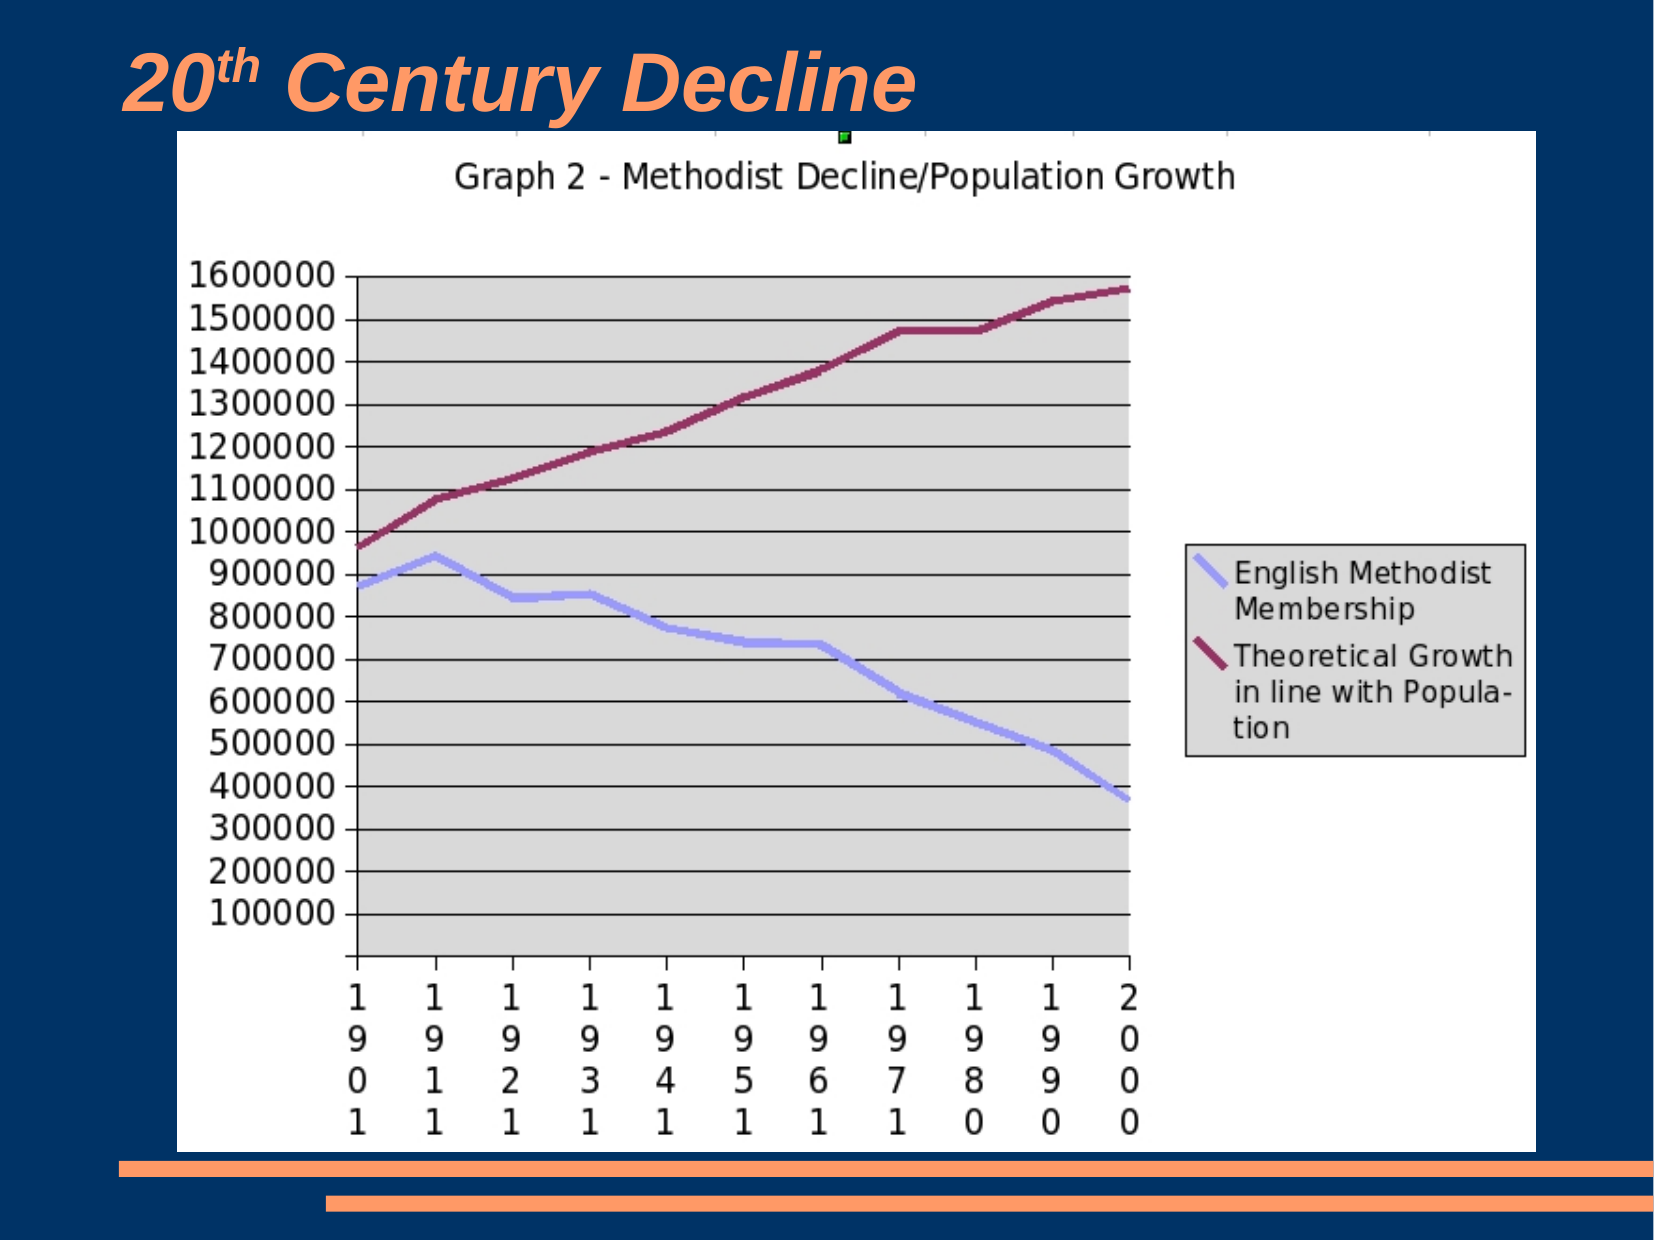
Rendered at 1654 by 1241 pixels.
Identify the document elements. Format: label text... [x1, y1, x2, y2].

title 20th Century Decline [123, 16, 1536, 148]
picture [177, 131, 1536, 1152]
